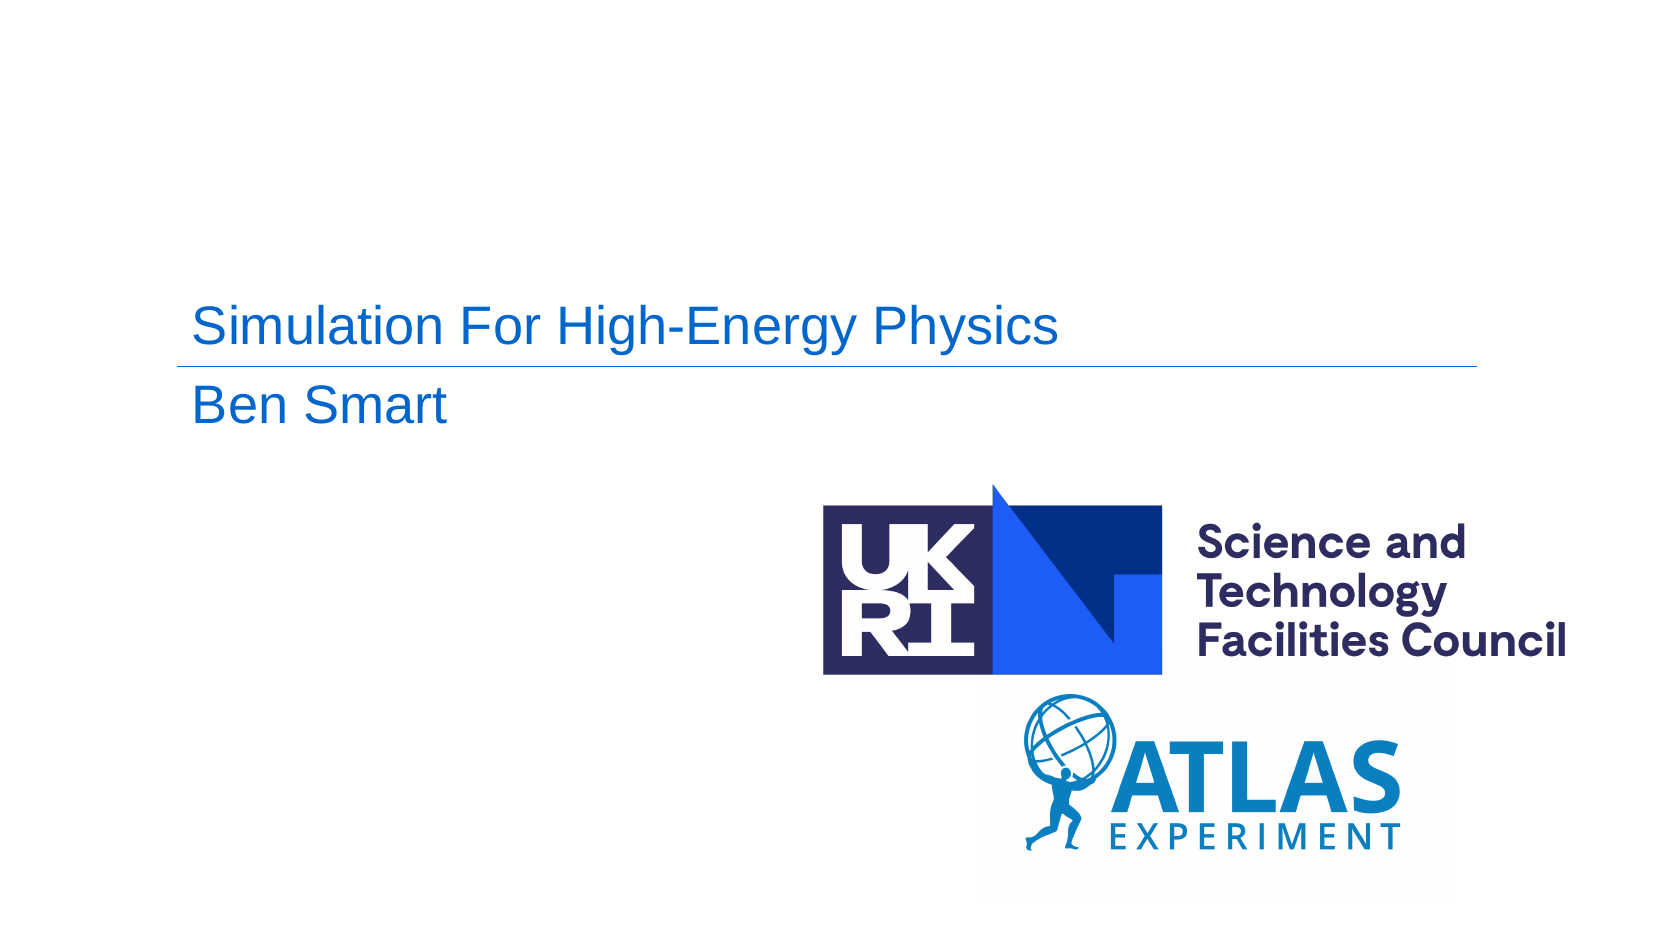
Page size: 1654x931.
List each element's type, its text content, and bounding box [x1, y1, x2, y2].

text_box Simulation For High-Energy Physics [177, 288, 1477, 366]
text_box Simulation For High-Energy Physics [177, 367, 1477, 391]
text_box Ben Smart [177, 391, 1170, 599]
picture [822, 484, 1565, 898]
